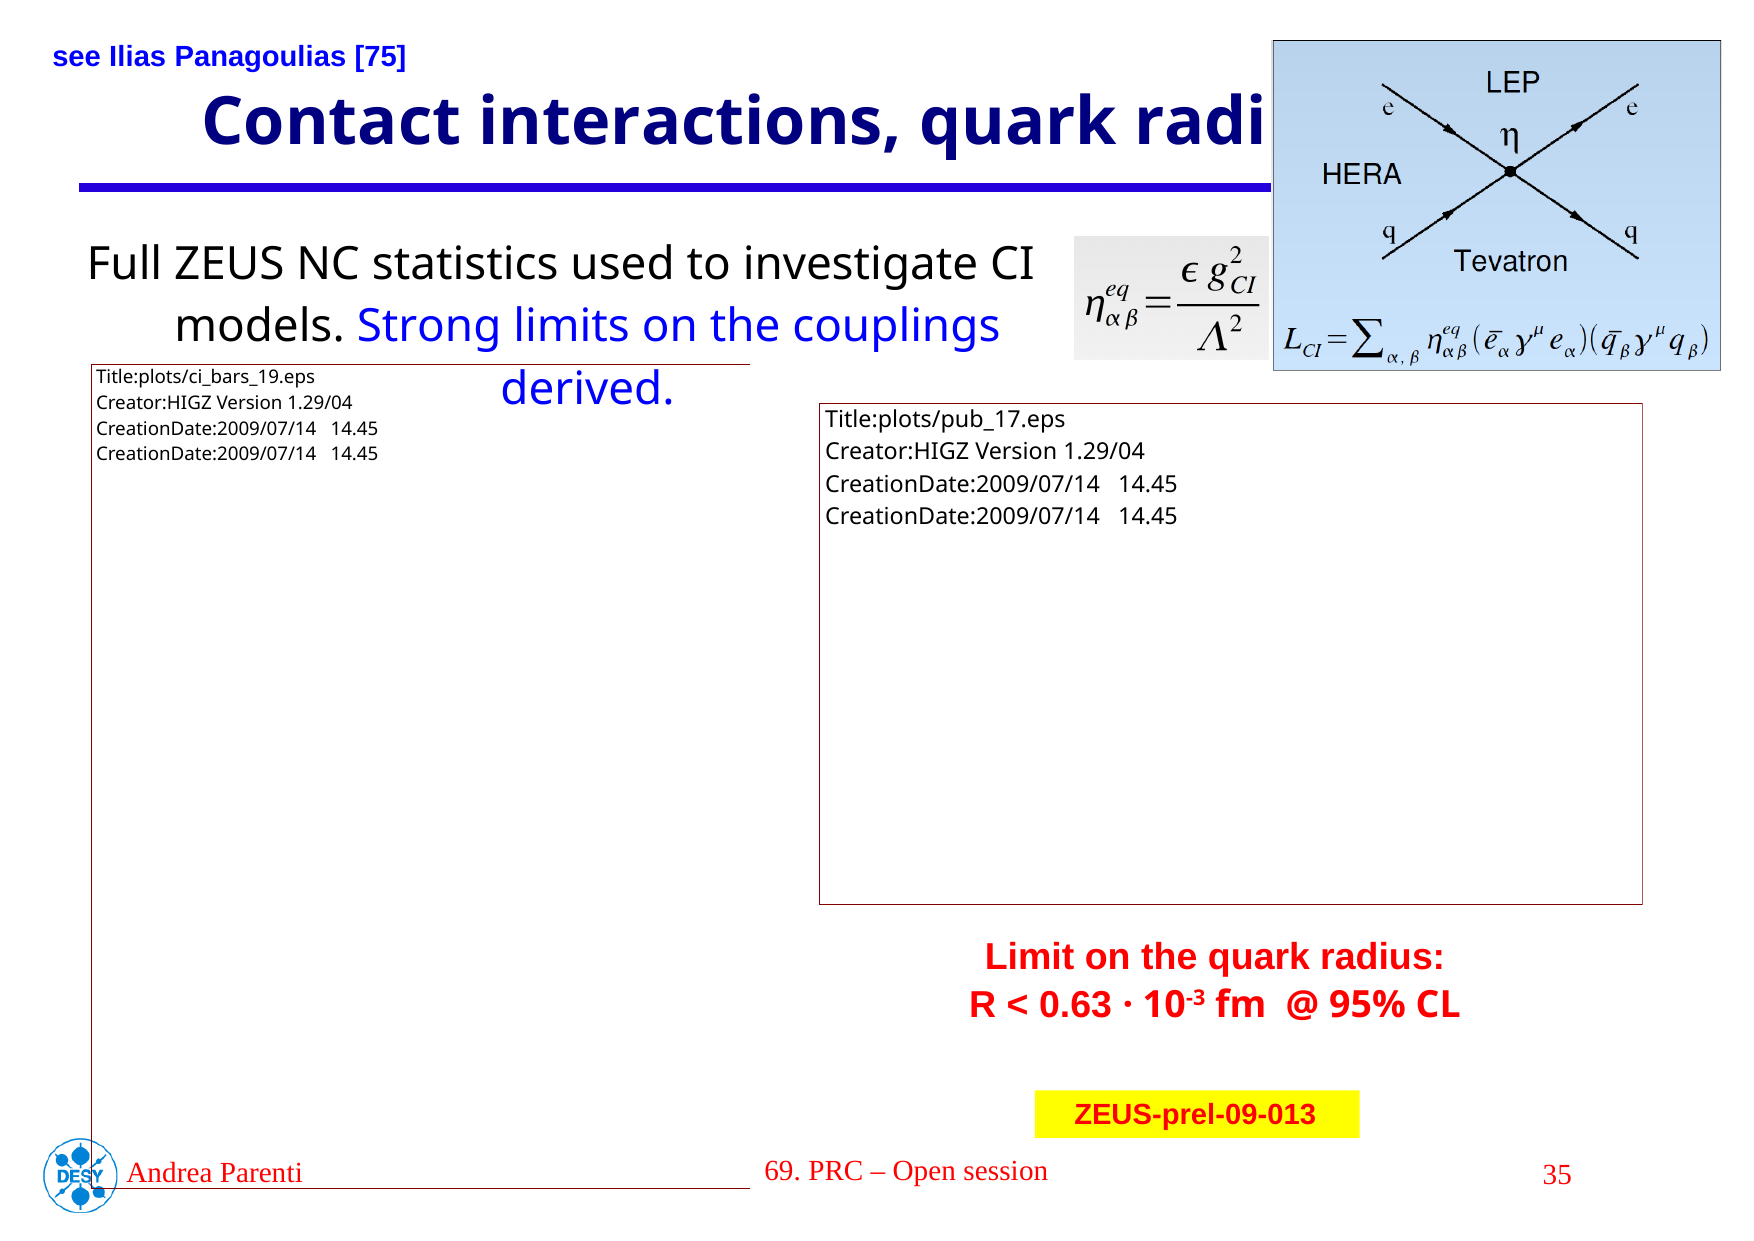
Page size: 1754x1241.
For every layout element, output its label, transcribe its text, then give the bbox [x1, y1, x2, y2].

text_box ZEUS-prel-09-013 [1034, 1101, 1360, 1138]
title Contact interactions, quark radius [87, 49, 1271, 188]
text_box Limit on the quark radius: R < 0.63 · 10-3 fm @ 95% CL [843, 928, 1598, 1101]
picture [817, 401, 1643, 905]
picture [1074, 236, 1269, 360]
picture [1271, 40, 1722, 373]
list Full ZEUS NC statistics used to investigate CI models. Strong limits on the couplings derived. [43, 230, 1061, 1076]
picture [42, 362, 750, 1213]
text_box see Ilias Panagoulias [75] [37, 32, 451, 81]
